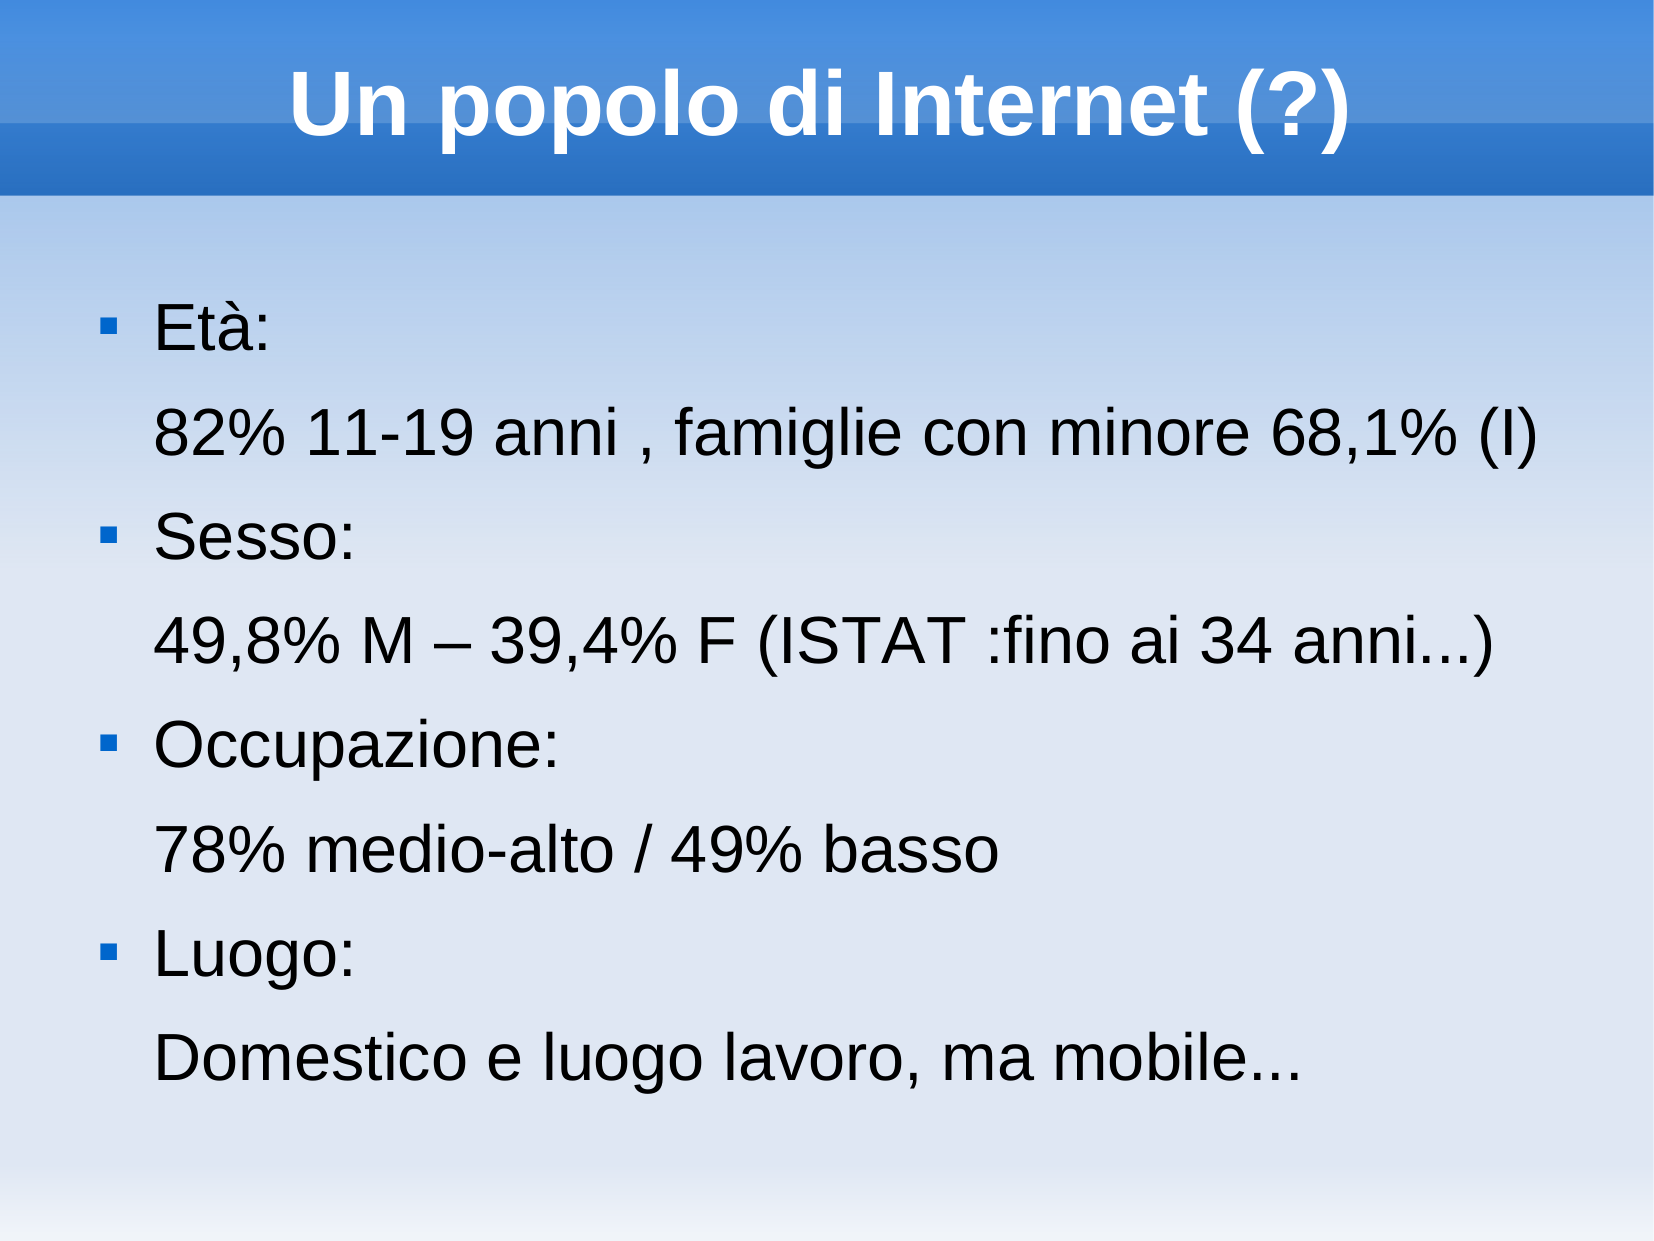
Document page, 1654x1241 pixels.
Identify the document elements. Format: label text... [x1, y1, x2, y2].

list Età: 82% 11-19 anni , famiglie con minore 68,1% (I) Sesso: 49,8% M – 39,4% F (ISTAT :fino ai 34 anni...) Occupazione: 78% medio-alto / 49% basso Luogo: Domestico e luogo lavoro, ma mobile... [82, 290, 1571, 1096]
picture [0, 0, 1654, 1241]
title Un popolo di Internet (?) [76, 7, 1565, 200]
